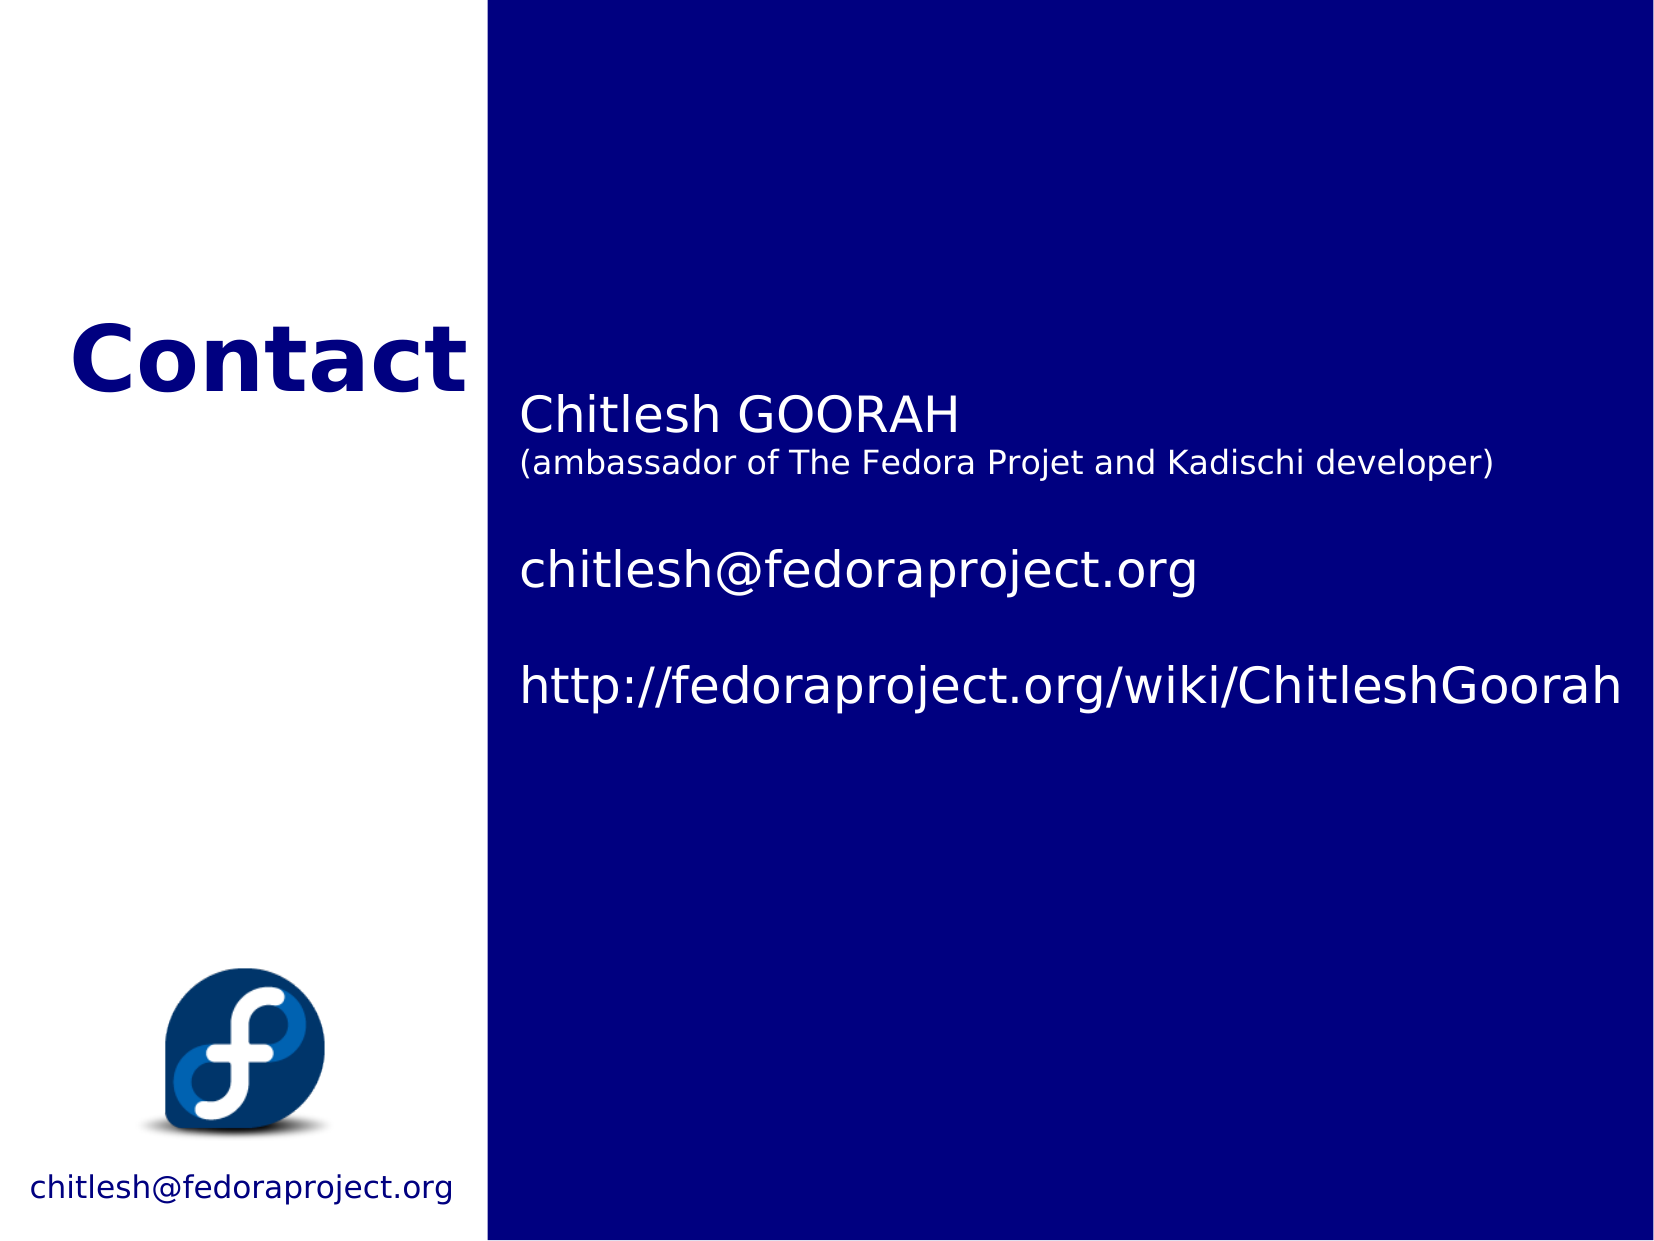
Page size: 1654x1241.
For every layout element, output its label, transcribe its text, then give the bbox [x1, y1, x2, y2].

title Contact [69, 277, 1163, 442]
text_box Chitlesh GOORAH (ambassador of The Fedora Projet and Kadischi developer) chitlesh@fedoraproject.org http://fedoraproject.org/wiki/ChitleshGoorah [504, 378, 1617, 724]
picture [132, 967, 339, 1141]
